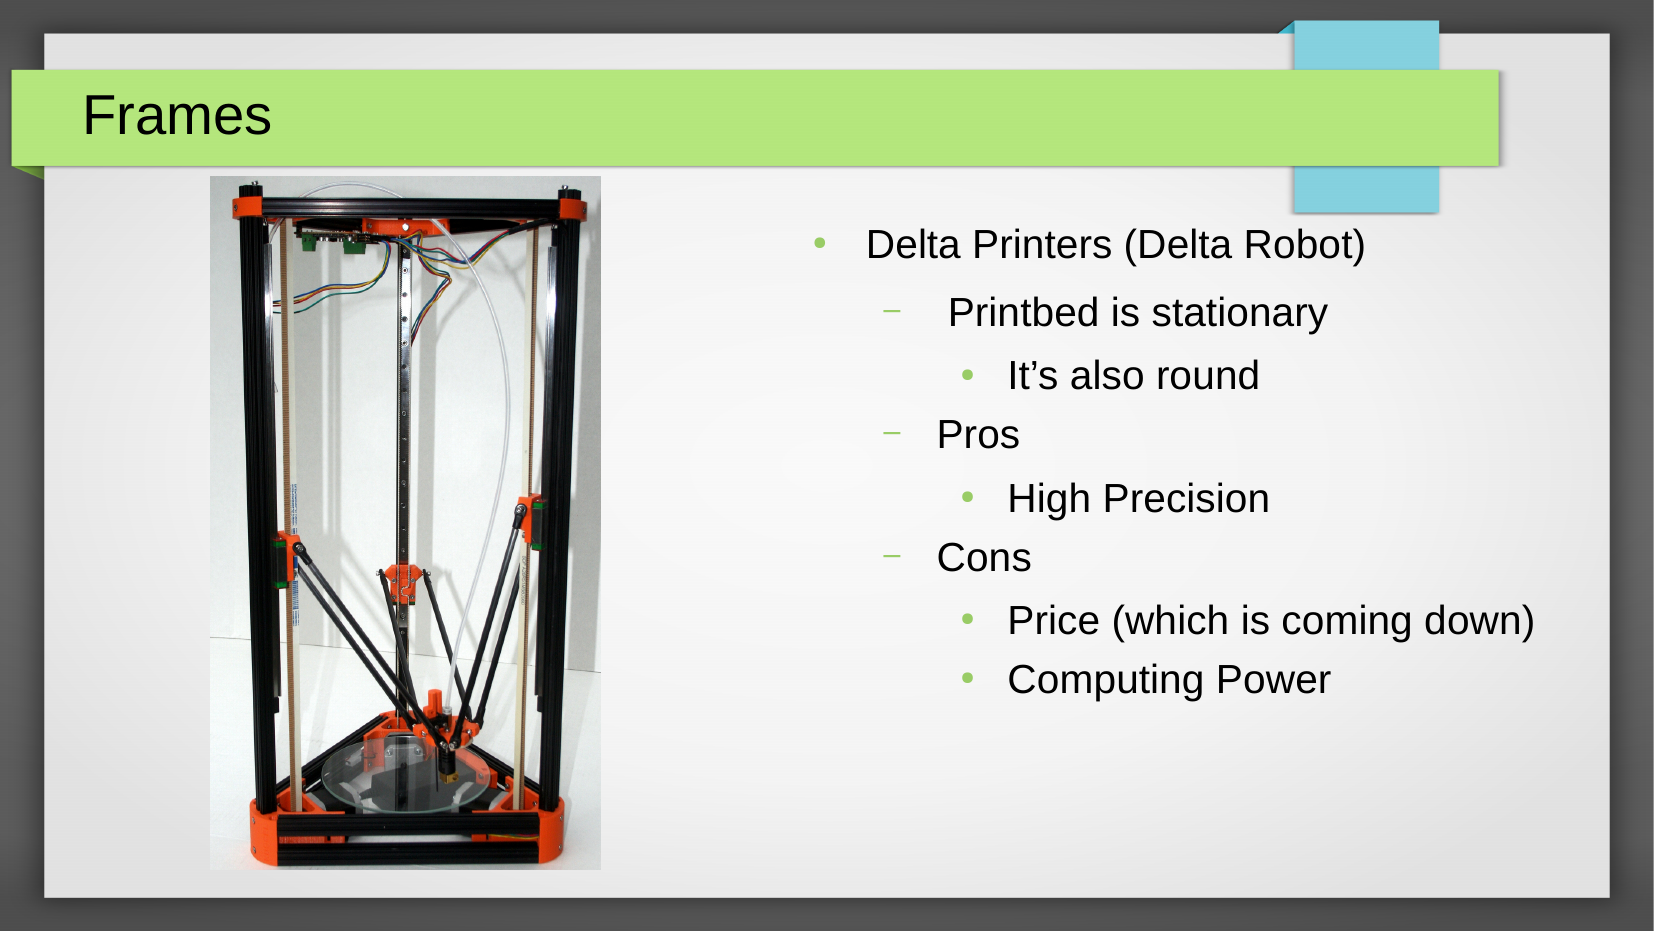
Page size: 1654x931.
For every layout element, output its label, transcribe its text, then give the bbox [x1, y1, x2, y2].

title Frames [82, 70, 1264, 160]
picture [0, 0, 1654, 931]
list Delta Printers (Delta Robot) Printbed is stationary It’s also round Pros High Precision Cons Price (which is coming down) Computing Power [795, 221, 1571, 761]
